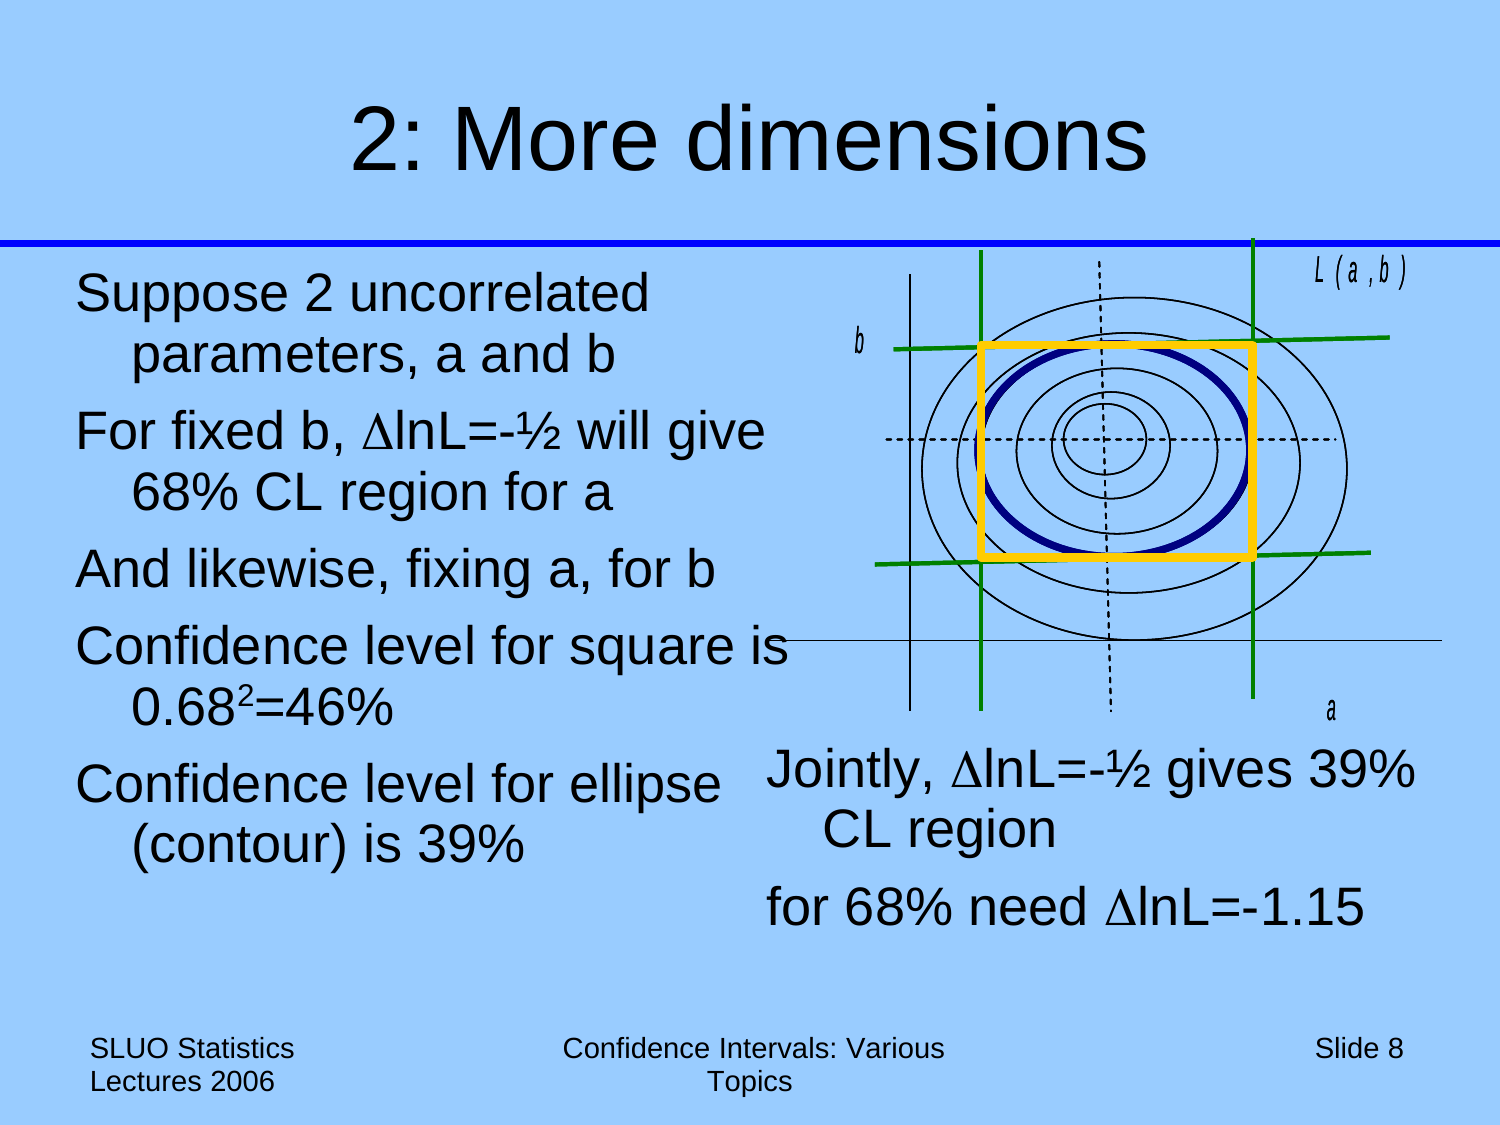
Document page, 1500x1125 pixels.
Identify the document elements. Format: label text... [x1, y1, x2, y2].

picture [767, 236, 1480, 739]
list Jointly, lnL=-½ gives 39% CL region for 68% need lnL=-1.15 [766, 738, 1426, 1026]
title 2: More dimensions [75, 45, 1426, 233]
list Suppose 2 uncorrelated parameters, a and b For fixed b, lnL=-½ will give 68% CL region for a And likewise, fixing a, for b Confidence level for square is 0.682=46% Confidence level for ellipse (contour) is 39% [75, 262, 767, 1006]
